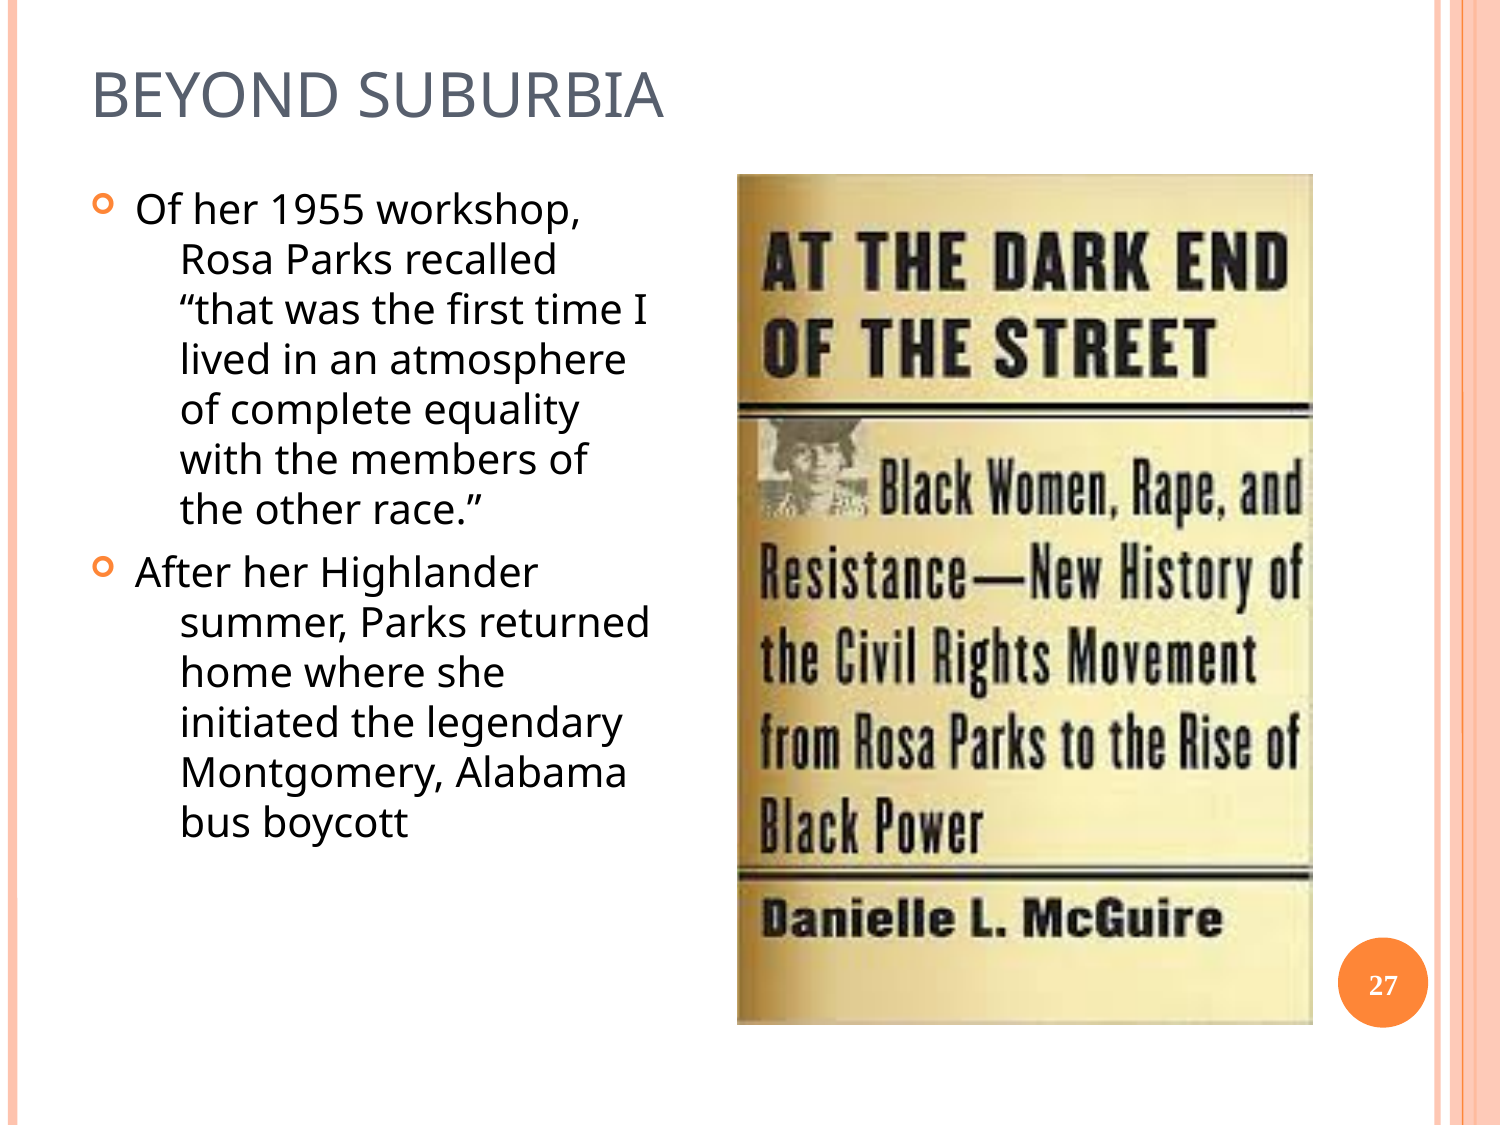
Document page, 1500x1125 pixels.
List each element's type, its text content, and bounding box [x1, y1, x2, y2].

picture [737, 174, 1313, 1025]
list Of her 1955 workshop, Rosa Parks recalled “that was the first time I lived in an atmosphere of complete equality with the members of the other race.” After her Highlander summer, Parks returned home where she initiated the legendary Montgomery, Alabama bus boycott [75, 174, 676, 1013]
text_box [1333, 940, 1434, 1027]
title Beyond Suburbia [75, 45, 1300, 138]
